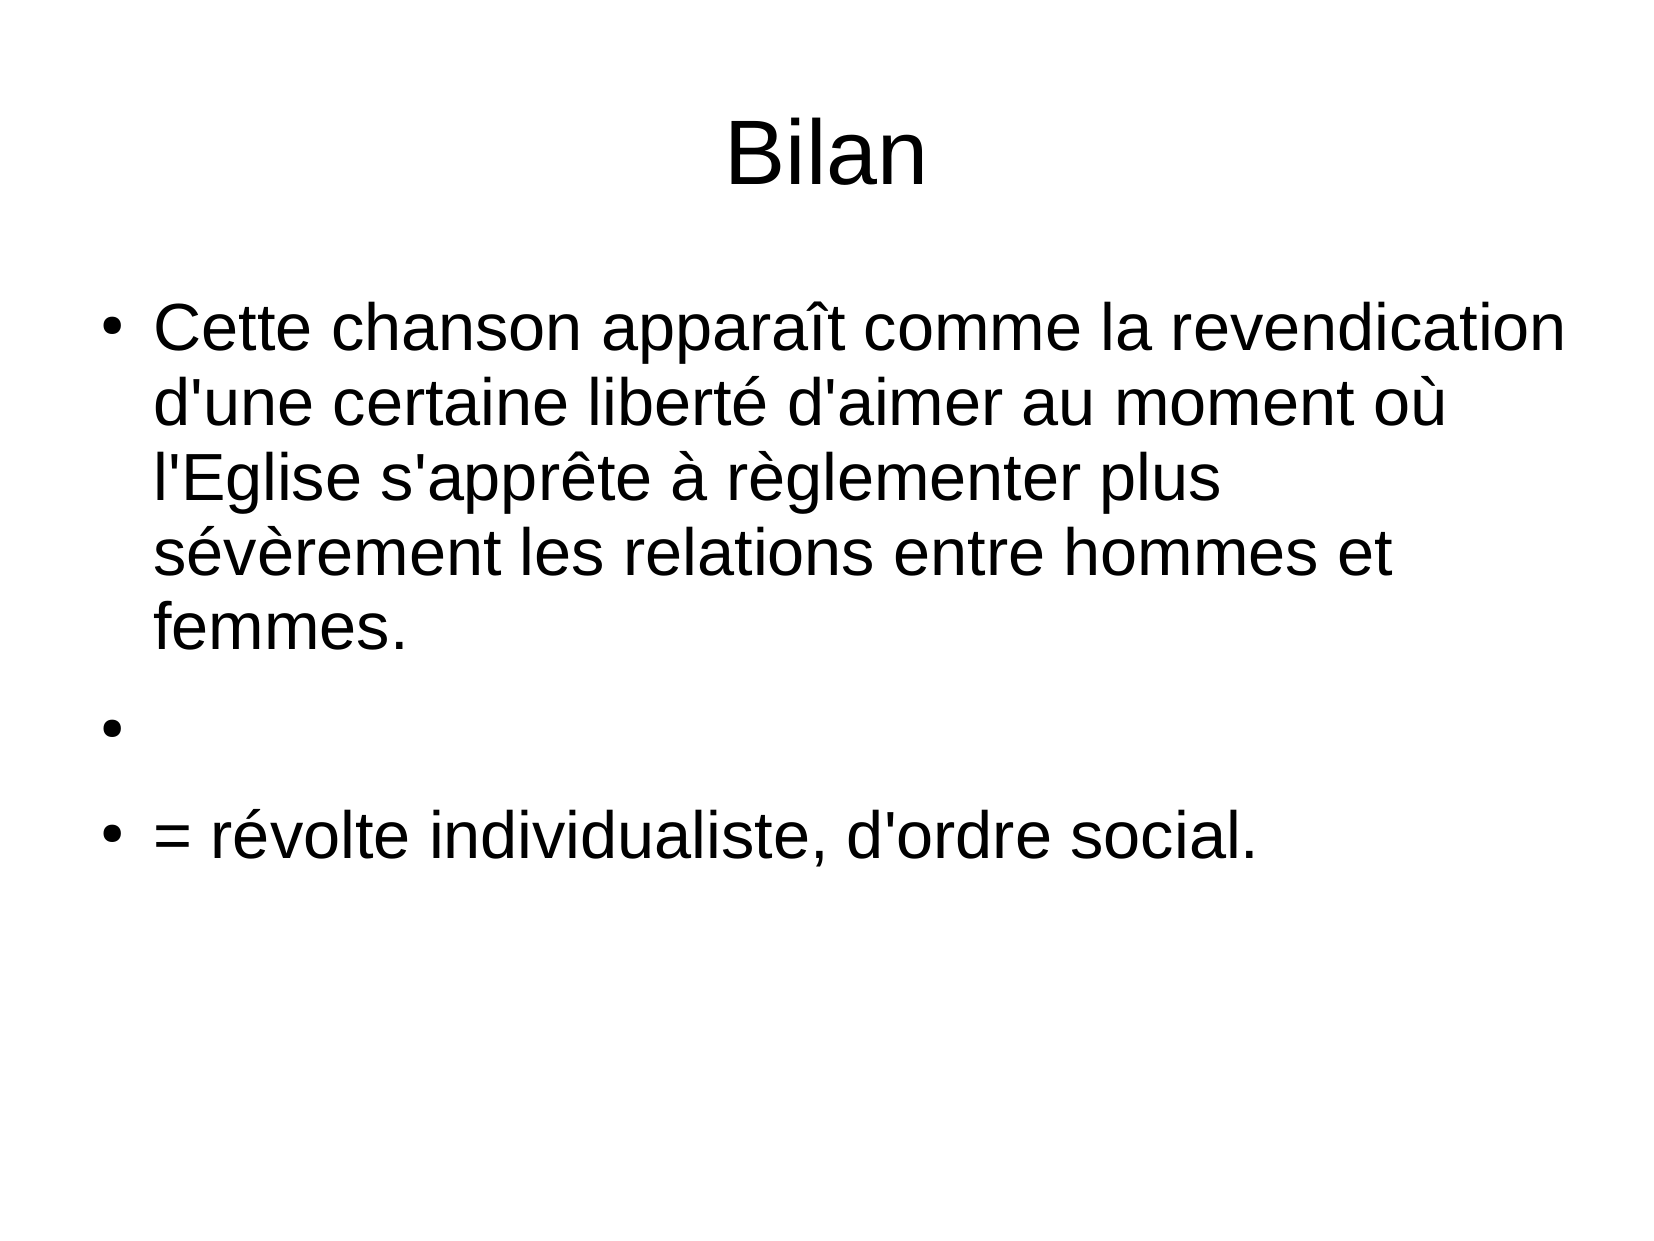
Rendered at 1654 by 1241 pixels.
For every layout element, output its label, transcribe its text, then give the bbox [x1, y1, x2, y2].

list Cette chanson apparaît comme la revendication d'une certaine liberté d'aimer au moment où l'Eglise s'apprête à règlementer plus sévèrement les relations entre hommes et femmes. = révolte individualiste, d'ordre social. [82, 290, 1571, 1010]
title Bilan [82, 49, 1571, 257]
